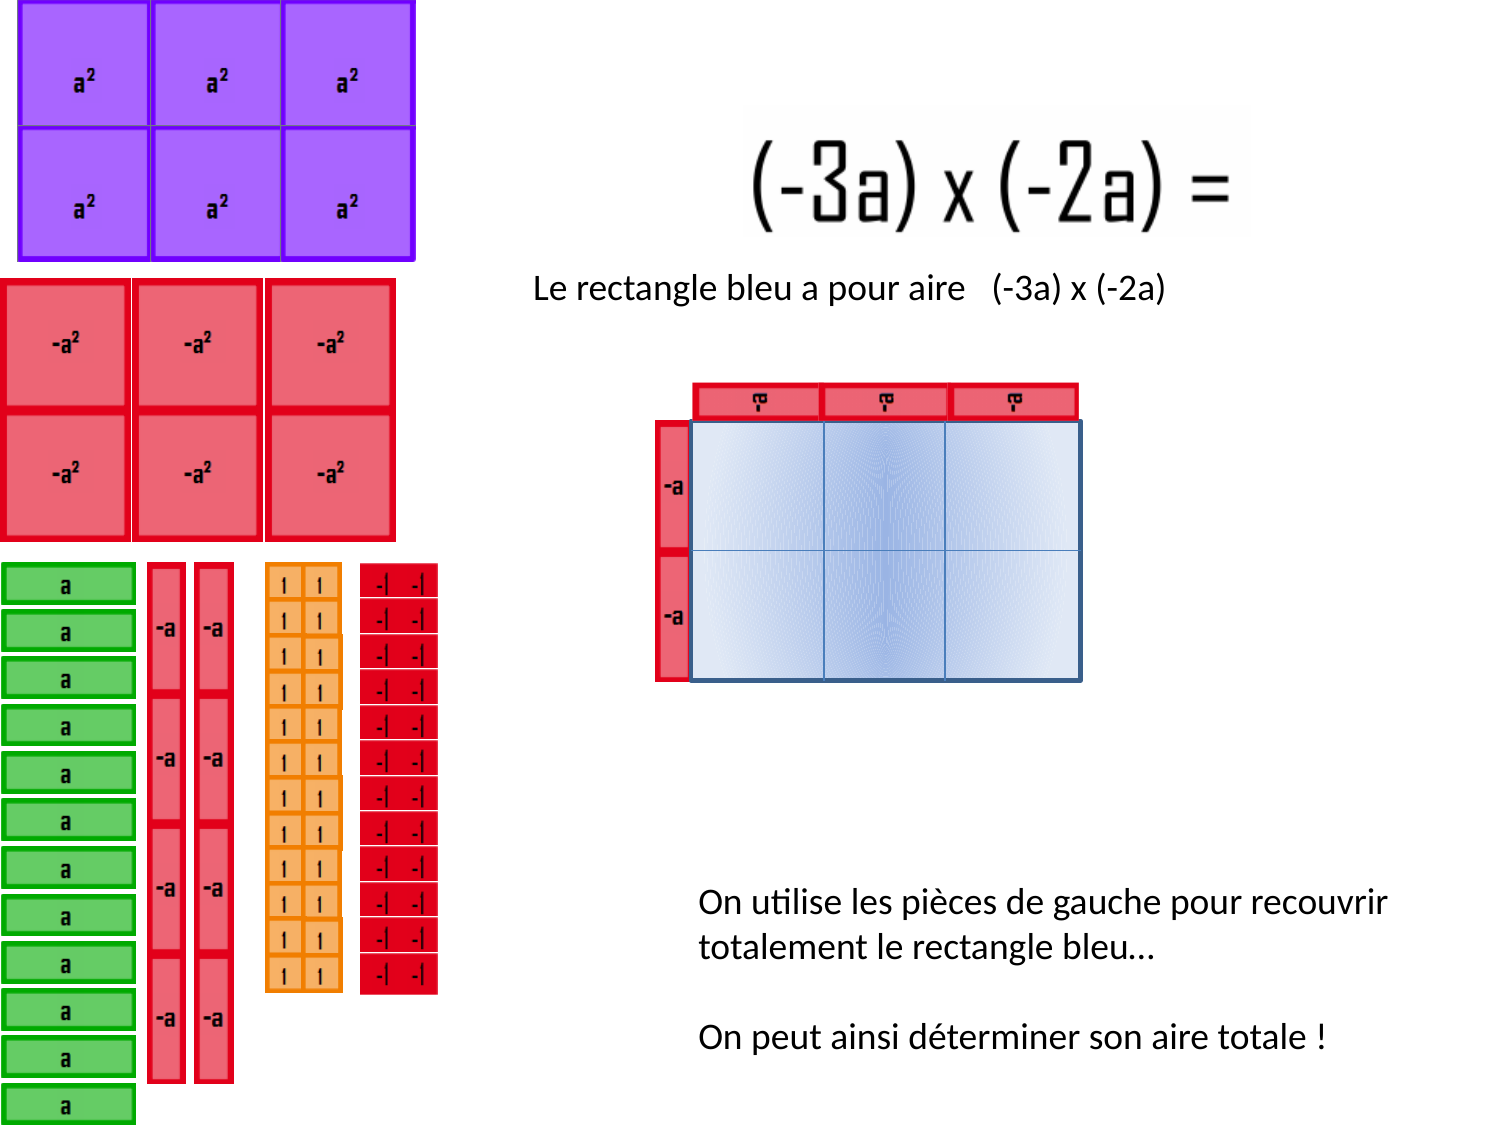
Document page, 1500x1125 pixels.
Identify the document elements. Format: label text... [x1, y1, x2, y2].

picture [147, 562, 186, 1084]
picture [0, 278, 131, 542]
text_box [690, 551, 823, 681]
picture [265, 278, 396, 542]
picture [0, 846, 136, 889]
picture [738, 101, 1251, 237]
picture [0, 1083, 136, 1125]
text_box [825, 421, 944, 550]
picture [0, 656, 136, 699]
text_box [690, 420, 823, 550]
picture [0, 798, 136, 841]
text_box [825, 551, 944, 681]
picture [132, 278, 263, 542]
picture [0, 941, 136, 984]
picture [194, 562, 234, 1084]
picture [0, 609, 136, 652]
picture [17, 0, 416, 262]
picture [655, 420, 694, 682]
text_box On utilise les pièces de gauche pour recouvrir totalement le rectangle bleu… On peut ainsi déterminer son aire totale ! [683, 869, 1413, 1065]
picture [0, 894, 136, 936]
picture [265, 562, 343, 993]
picture [0, 704, 136, 747]
text_box Le rectangle bleu a pour aire (-3a) x (-2a) [518, 255, 1183, 316]
picture [0, 1035, 136, 1078]
text_box [946, 551, 1081, 681]
text_box [946, 420, 1081, 550]
picture [0, 562, 136, 605]
picture [0, 751, 136, 794]
picture [0, 988, 136, 1031]
picture [692, 382, 1079, 421]
picture [360, 562, 438, 996]
